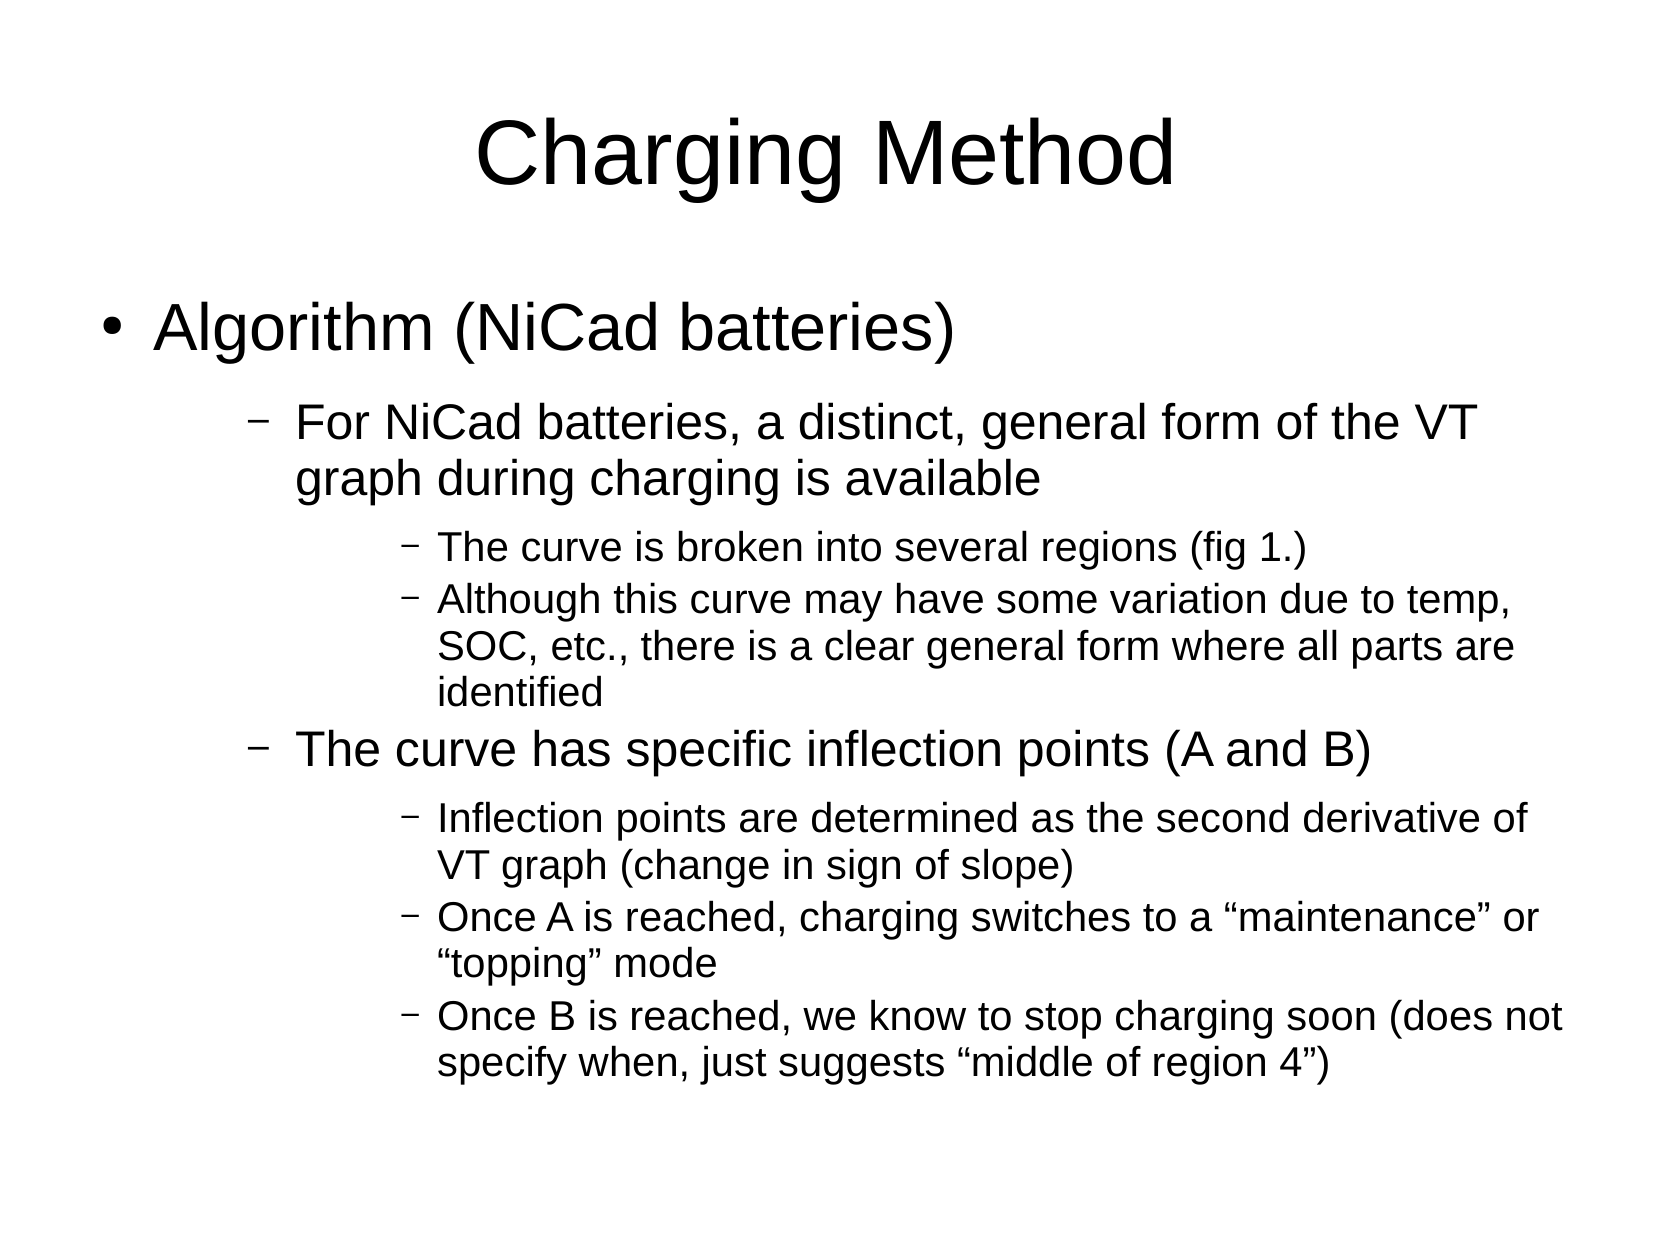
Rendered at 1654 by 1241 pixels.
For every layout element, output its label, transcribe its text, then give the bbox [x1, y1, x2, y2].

title Charging Method [82, 49, 1571, 257]
list Algorithm (NiCad batteries) For NiCad batteries, a distinct, general form of the VT graph during charging is available The curve is broken into several regions (fig 1.) Although this curve may have some variation due to temp, SOC, etc., there is a clear general form where all parts are identified The curve has specific inflection points (A and B) Inflection points are determined as the second derivative of VT graph (change in sign of slope) Once A is reached, charging switches to a “maintenance” or “topping” mode Once B is reached, we know to stop charging soon (does not specify when, just suggests “middle of region 4”) [82, 290, 1571, 1142]
